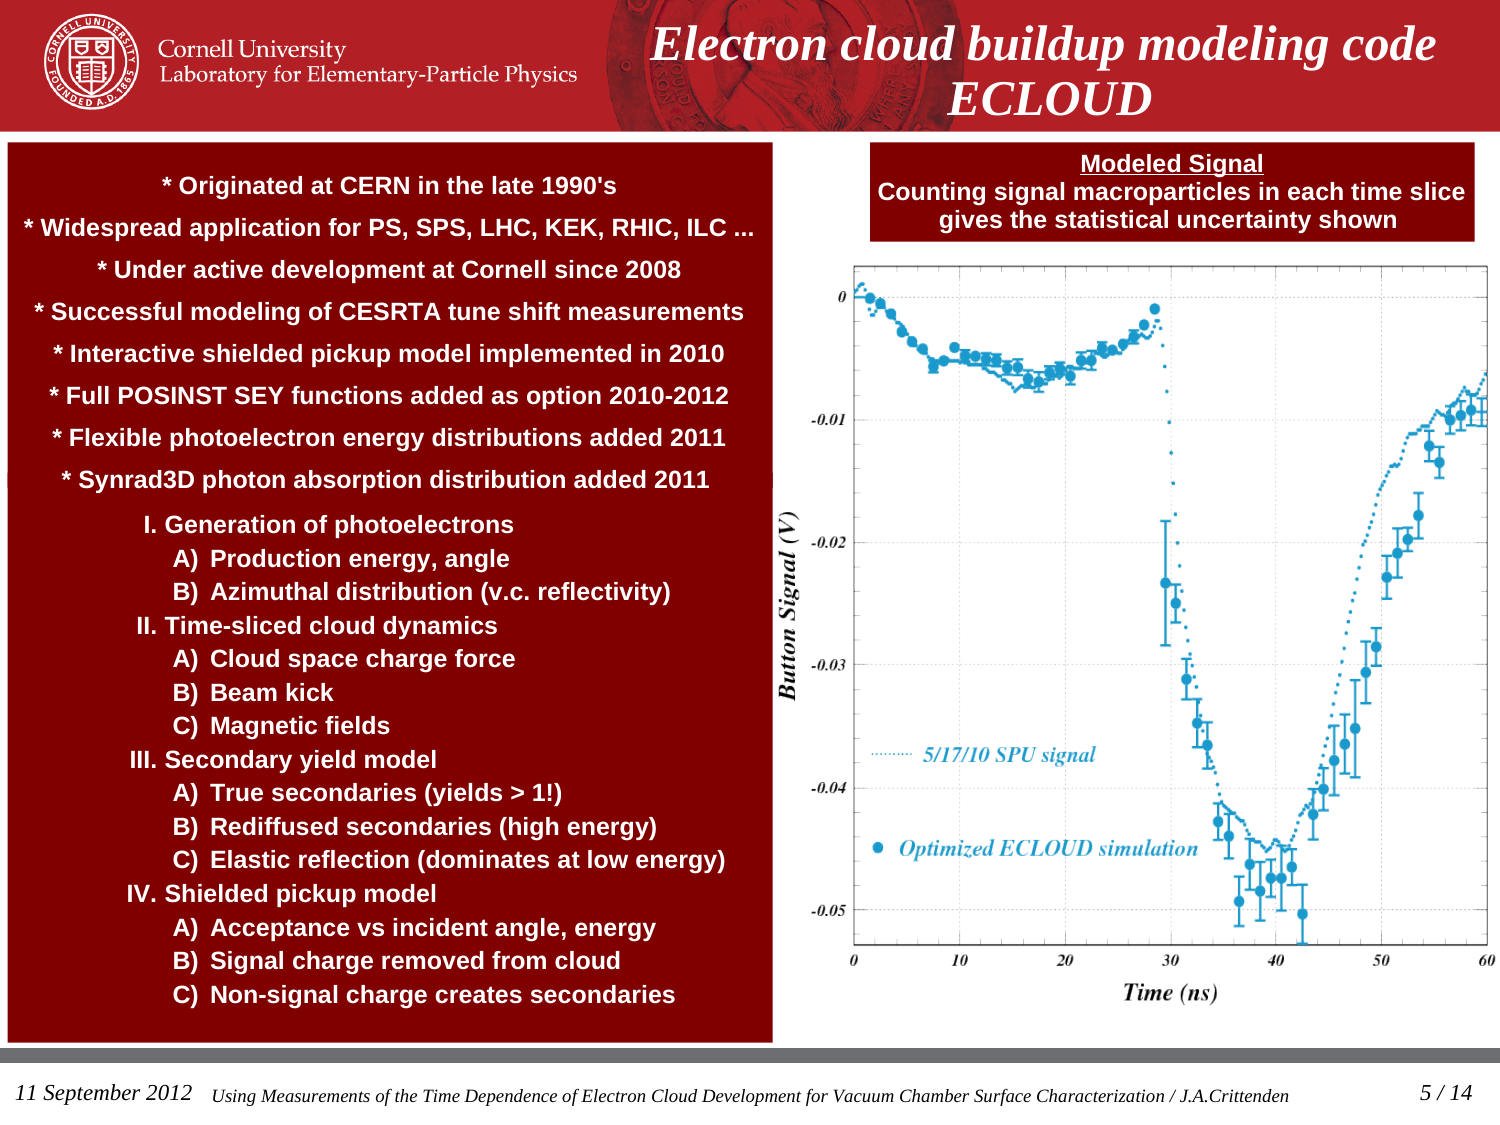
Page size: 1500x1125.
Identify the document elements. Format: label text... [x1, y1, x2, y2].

text_box Generation of photoelectrons Production energy, angle Azimuthal distribution (v.c. reflectivity) Time-sliced cloud dynamics Cloud space charge force Beam kick Magnetic fields Secondary yield model True secondaries (yields > 1!) Rediffused secondaries (high energy) Elastic reflection (dominates at low energy) Shielded pickup model Acceptance vs incident angle, energy Signal charge removed from cloud Non-signal charge creates secondaries [7, 488, 773, 1043]
picture [772, 262, 1500, 1010]
text_box * Originated at CERN in the late 1990's * Widespread application for PS, SPS, LHC, KEK, RHIC, ILC ... * Under active development at Cornell since 2008 * Successful modeling of CESRTA tune shift measurements * Interactive shielded pickup model implemented in 2010 * Full POSINST SEY functions added as option 2010-2012 * Flexible photoelectron energy distributions added 2011 * Synrad3D photon absorption distribution added 2011 [7, 142, 773, 488]
picture [0, 0, 1500, 132]
text_box Modeled Signal Counting signal macroparticles in each time slice gives the statistical uncertainty shown [870, 142, 1475, 242]
title Electron cloud buildup modeling code ECLOUD [600, 7, 1500, 136]
